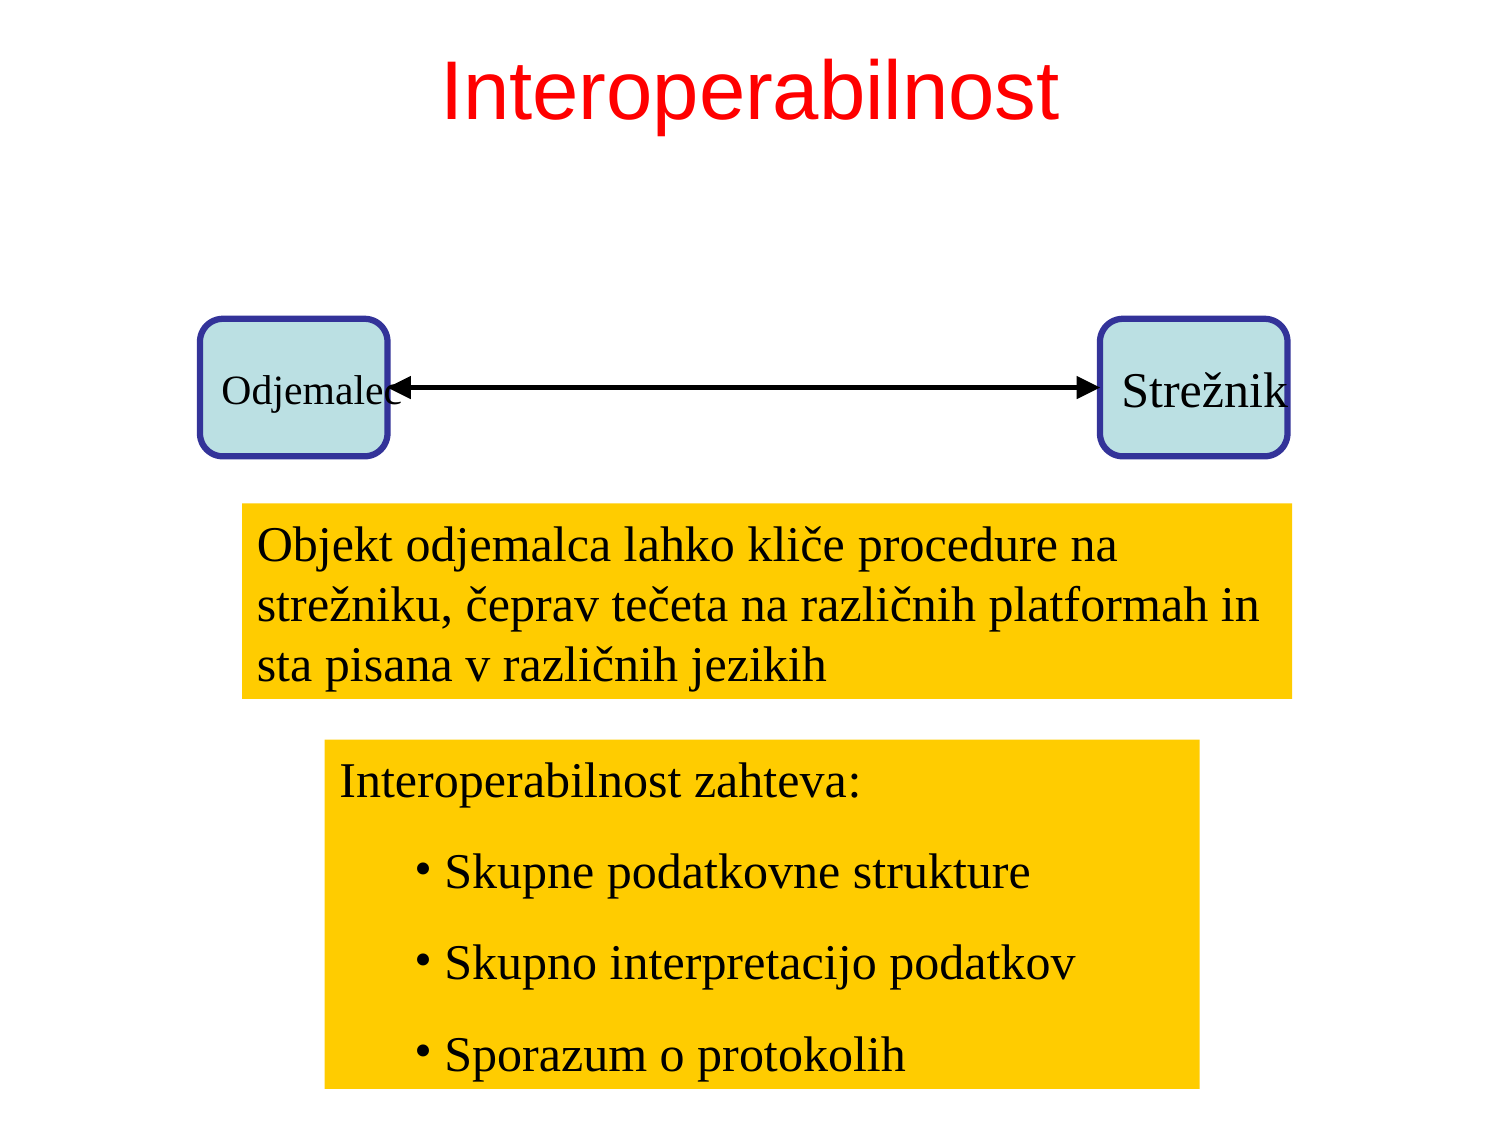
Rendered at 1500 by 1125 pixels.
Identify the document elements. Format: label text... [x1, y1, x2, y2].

text_box Strežnik [1099, 318, 1288, 457]
text_box Interoperabilnost zahteva: Skupne podatkovne strukture Skupno interpretacijo podatkov Sporazum o protokolih [324, 739, 1200, 1089]
text_box Odjemalec [199, 318, 388, 457]
text_box Objekt odjemalca lahko kliče procedure na strežniku, čeprav tečeta na različnih platformah in sta pisana v različnih jezikih [242, 503, 1293, 699]
title Interoperabilnost [75, 23, 1426, 149]
